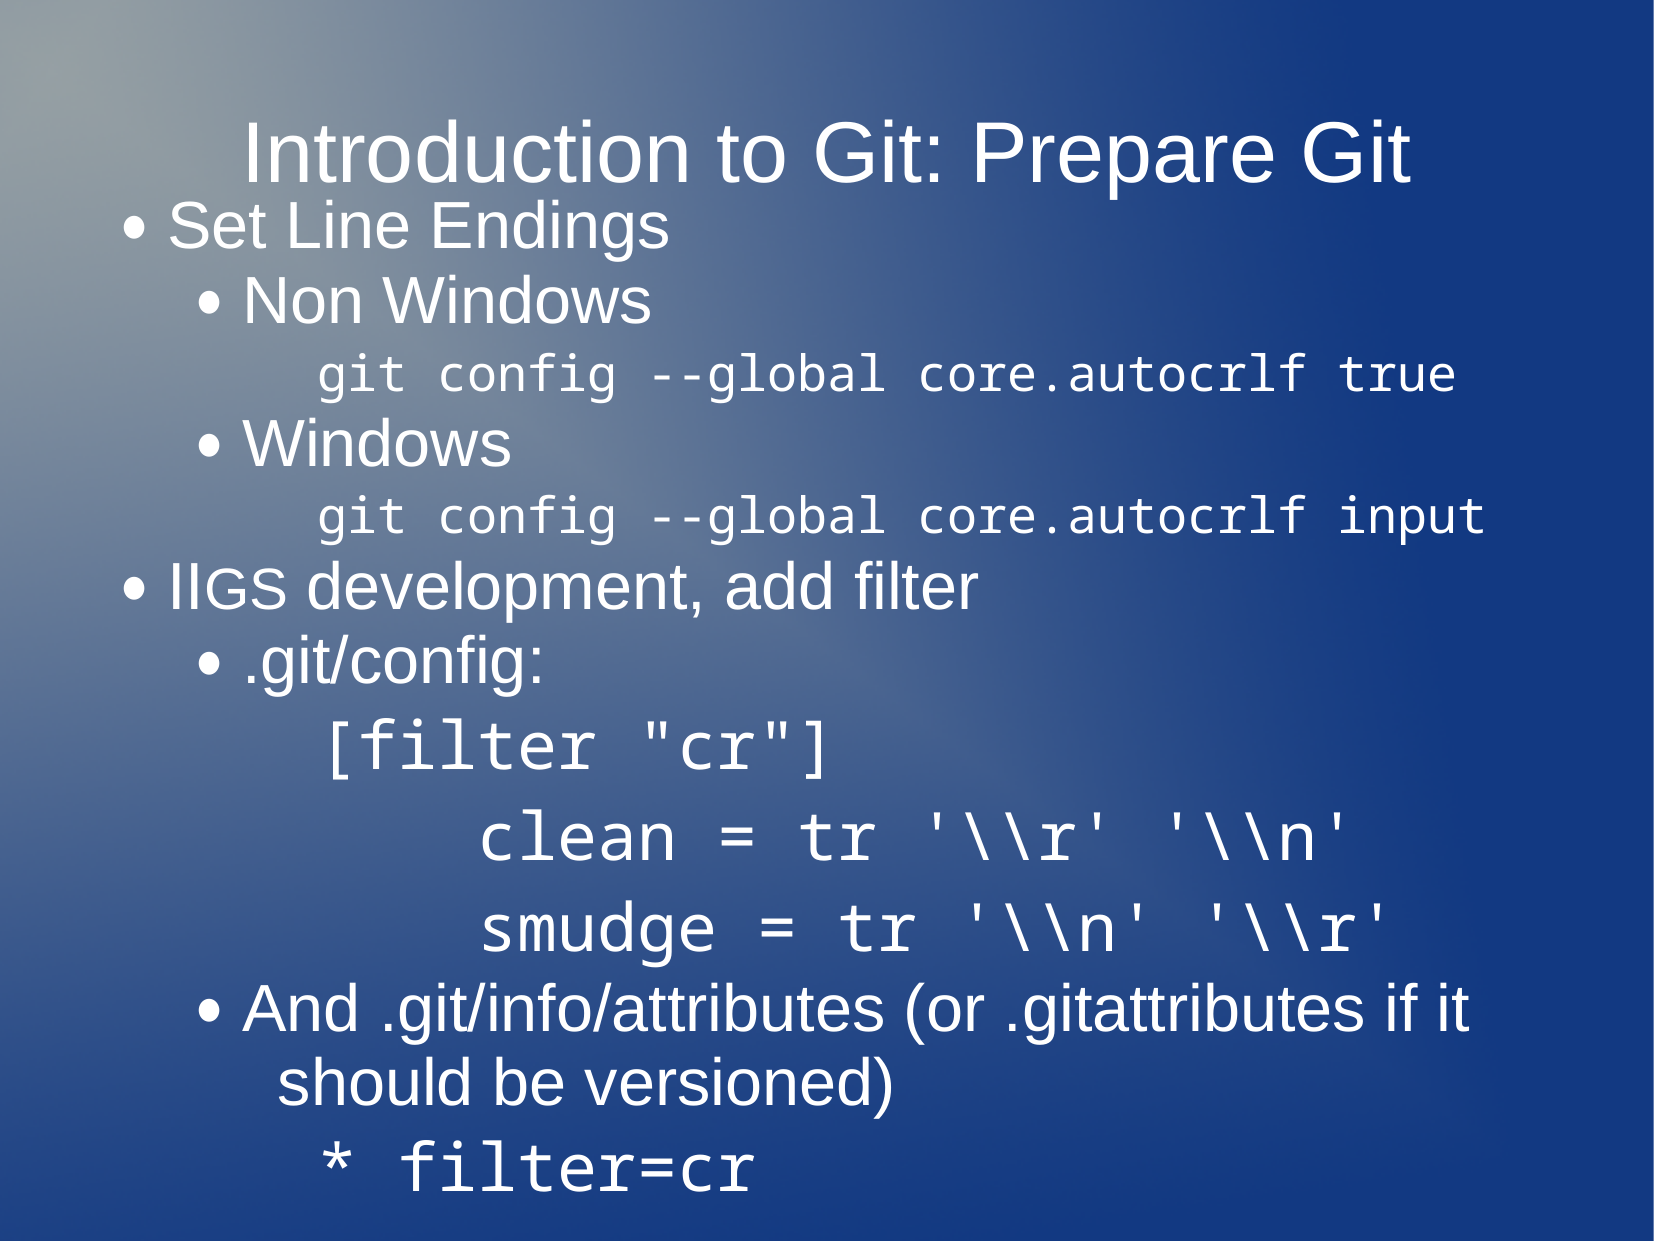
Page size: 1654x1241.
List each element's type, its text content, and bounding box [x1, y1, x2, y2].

title Introduction to Git: Prepare Git [82, 49, 1571, 229]
picture [0, 0, 1654, 1241]
subtitle Set Line Endings Non Windows git config --global core.autocrlf true Windows git config --global core.autocrlf input IIGS development, add filter .git/config: [filter "cr"] clean = tr '\\r' '\\n' smudge = tr '\\n' '\\r' And .git/info/attributes (or .gitattributes if it should be versioned) * filter=cr [82, 229, 1571, 1169]
